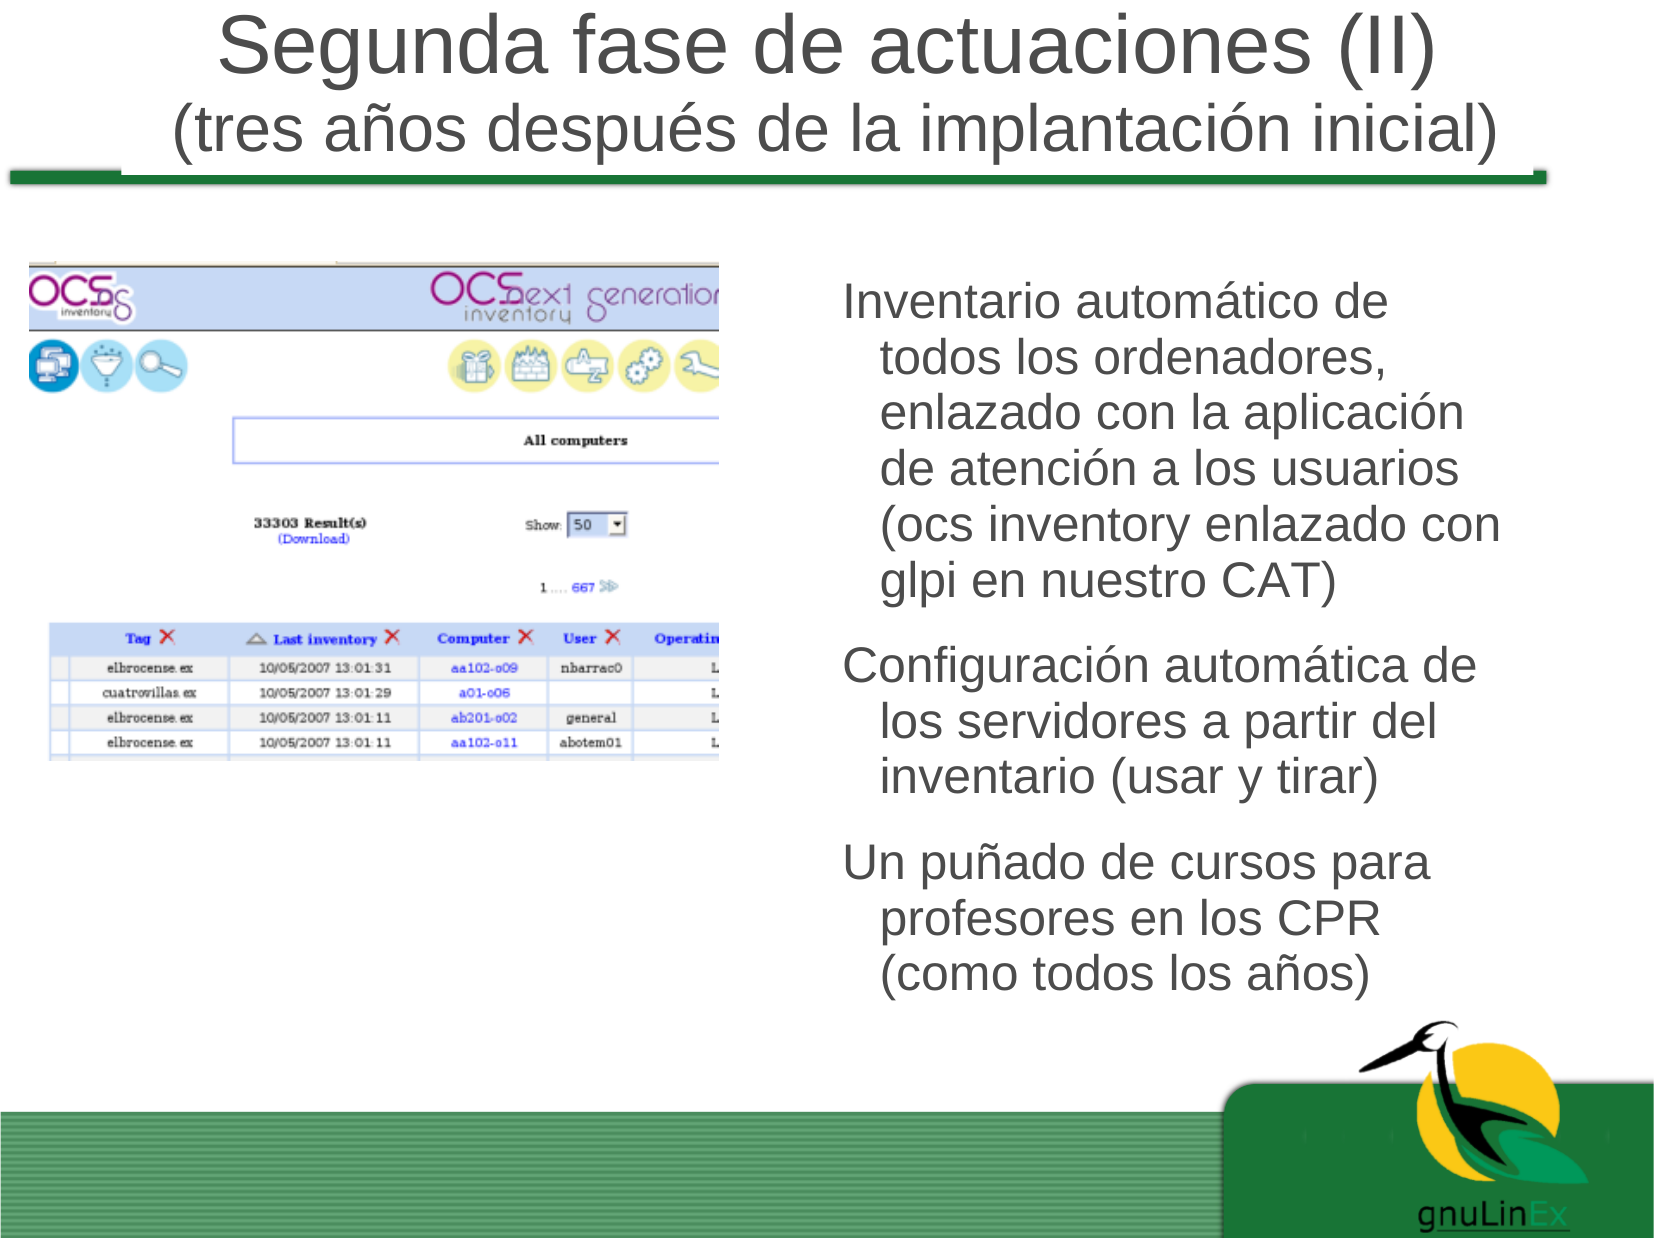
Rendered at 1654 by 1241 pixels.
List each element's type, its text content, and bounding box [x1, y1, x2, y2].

picture [0, 0, 1654, 1238]
list Inventario automático de todos los ordenadores, enlazado con la aplicación de atención a los usuarios (ocs inventory enlazado con glpi en nuestro CAT) Configuración automática de los servidores a partir del inventario (usar y tirar) Un puñado de cursos para profesores en los CPR (como todos los años) [767, 273, 1524, 1077]
title Segunda fase de actuaciones (II) (tres años después de la implantación inicial) [121, 0, 1534, 175]
